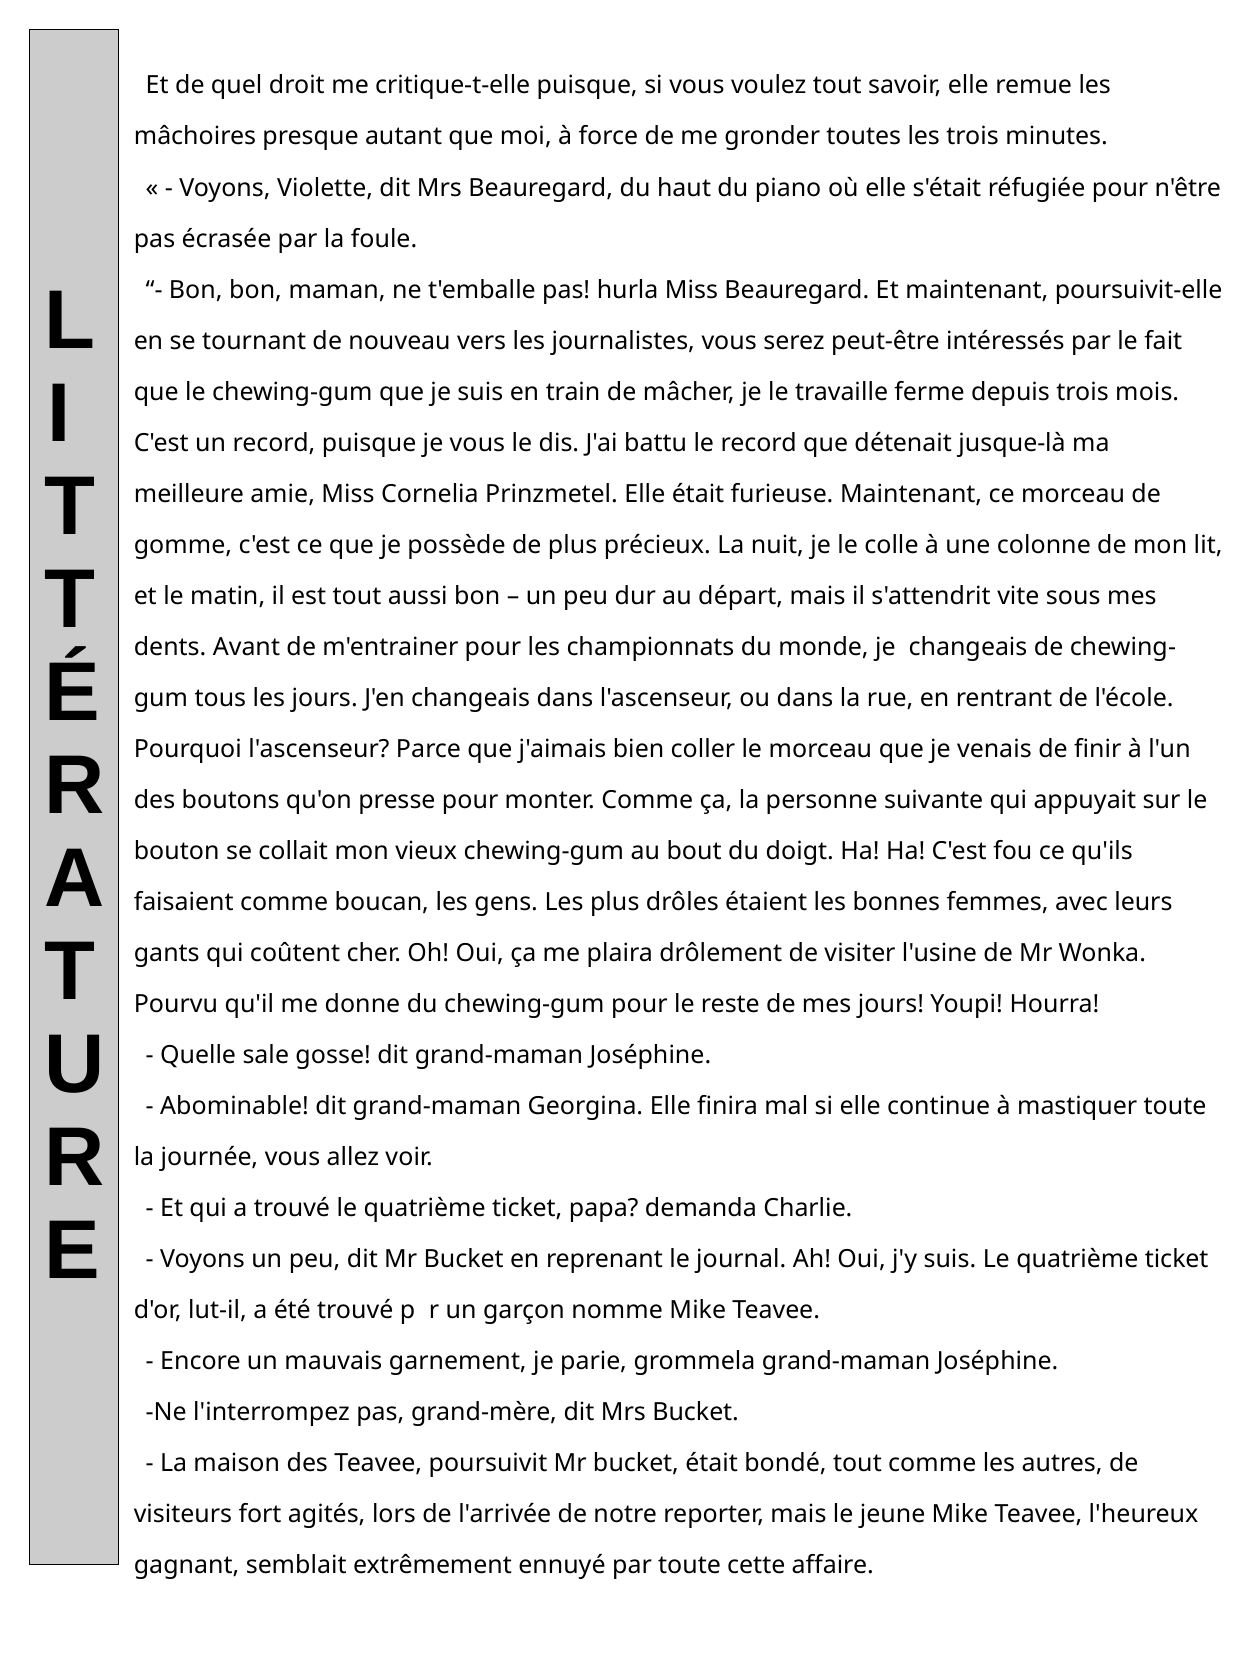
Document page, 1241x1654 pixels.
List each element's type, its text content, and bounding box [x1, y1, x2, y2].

text_box Et de quel droit me critique-t-elle puisque, si vous voulez tout savoir, elle remue les mâchoires presque autant que moi, à force de me gronder toutes les trois minutes. « - Voyons, Violette, dit Mrs Beauregard, du haut du piano où elle s'était réfugiée pour n'être pas écrasée par la foule. “- Bon, bon, maman, ne t'emballe pas! hurla Miss Beauregard. Et maintenant, poursuivit-elle en se tournant de nouveau vers les journalistes, vous serez peut-être intéressés par le fait que le chewing-gum que je suis en train de mâcher, je le travaille ferme depuis trois mois. C'est un record, puisque je vous le dis. J'ai battu le record que détenait jusque-là ma meilleure amie, Miss Cornelia Prinzmetel. Elle était furieuse. Maintenant, ce morceau de gomme, c'est ce que je possède de plus précieux. La nuit, je le colle à une colonne de mon lit, et le matin, il est tout aussi bon – un peu dur au départ, mais il s'attendrit vite sous mes dents. Avant de m'entrainer pour les championnats du monde, je changeais de chewing-gum tous les jours. J'en changeais dans l'ascenseur, ou dans la rue, en rentrant de l'école. Pourquoi l'ascenseur? Parce que j'aimais bien coller le morceau que je venais de finir à l'un des boutons qu'on presse pour monter. Comme ça, la personne suivante qui appuyait sur le bouton se collait mon vieux chewing-gum au bout du doigt. Ha! Ha! C'est fou ce qu'ils faisaient comme boucan, les gens. Les plus drôles étaient les bonnes femmes, avec leurs gants qui coûtent cher. Oh! Oui, ça me plaira drôlement de visiter l'usine de Mr Wonka. Pourvu qu'il me donne du chewing-gum pour le reste de mes jours! Youpi! Hourra! - Quelle sale gosse! dit grand-maman Joséphine. - Abominable! dit grand-maman Georgina. Elle finira mal si elle continue à mastiquer toute la journée, vous allez voir. - Et qui a trouvé le quatrième ticket, papa? demanda Charlie. - Voyons un peu, dit Mr Bucket en reprenant le journal. Ah! Oui, j'y suis. Le quatrième ticket d'or, lut-il, a été trouvé p r un garçon nomme Mike Teavee. - Encore un mauvais garnement, je parie, grommela grand-maman Joséphine. -Ne l'interrompez pas, grand-mère, dit Mrs Bucket. - La maison des Teavee, poursuivit Mr bucket, était bondé, tout comme les autres, de visiteurs fort agités, lors de l'arrivée de notre reporter, mais le jeune Mike Teavee, l'heureux gagnant, semblait extrêmement ennuyé par toute cette affaire. [118, 28, 1241, 1654]
text_box LITTÉRATURE [29, 265, 89, 1304]
text_box [29, 29, 118, 1565]
